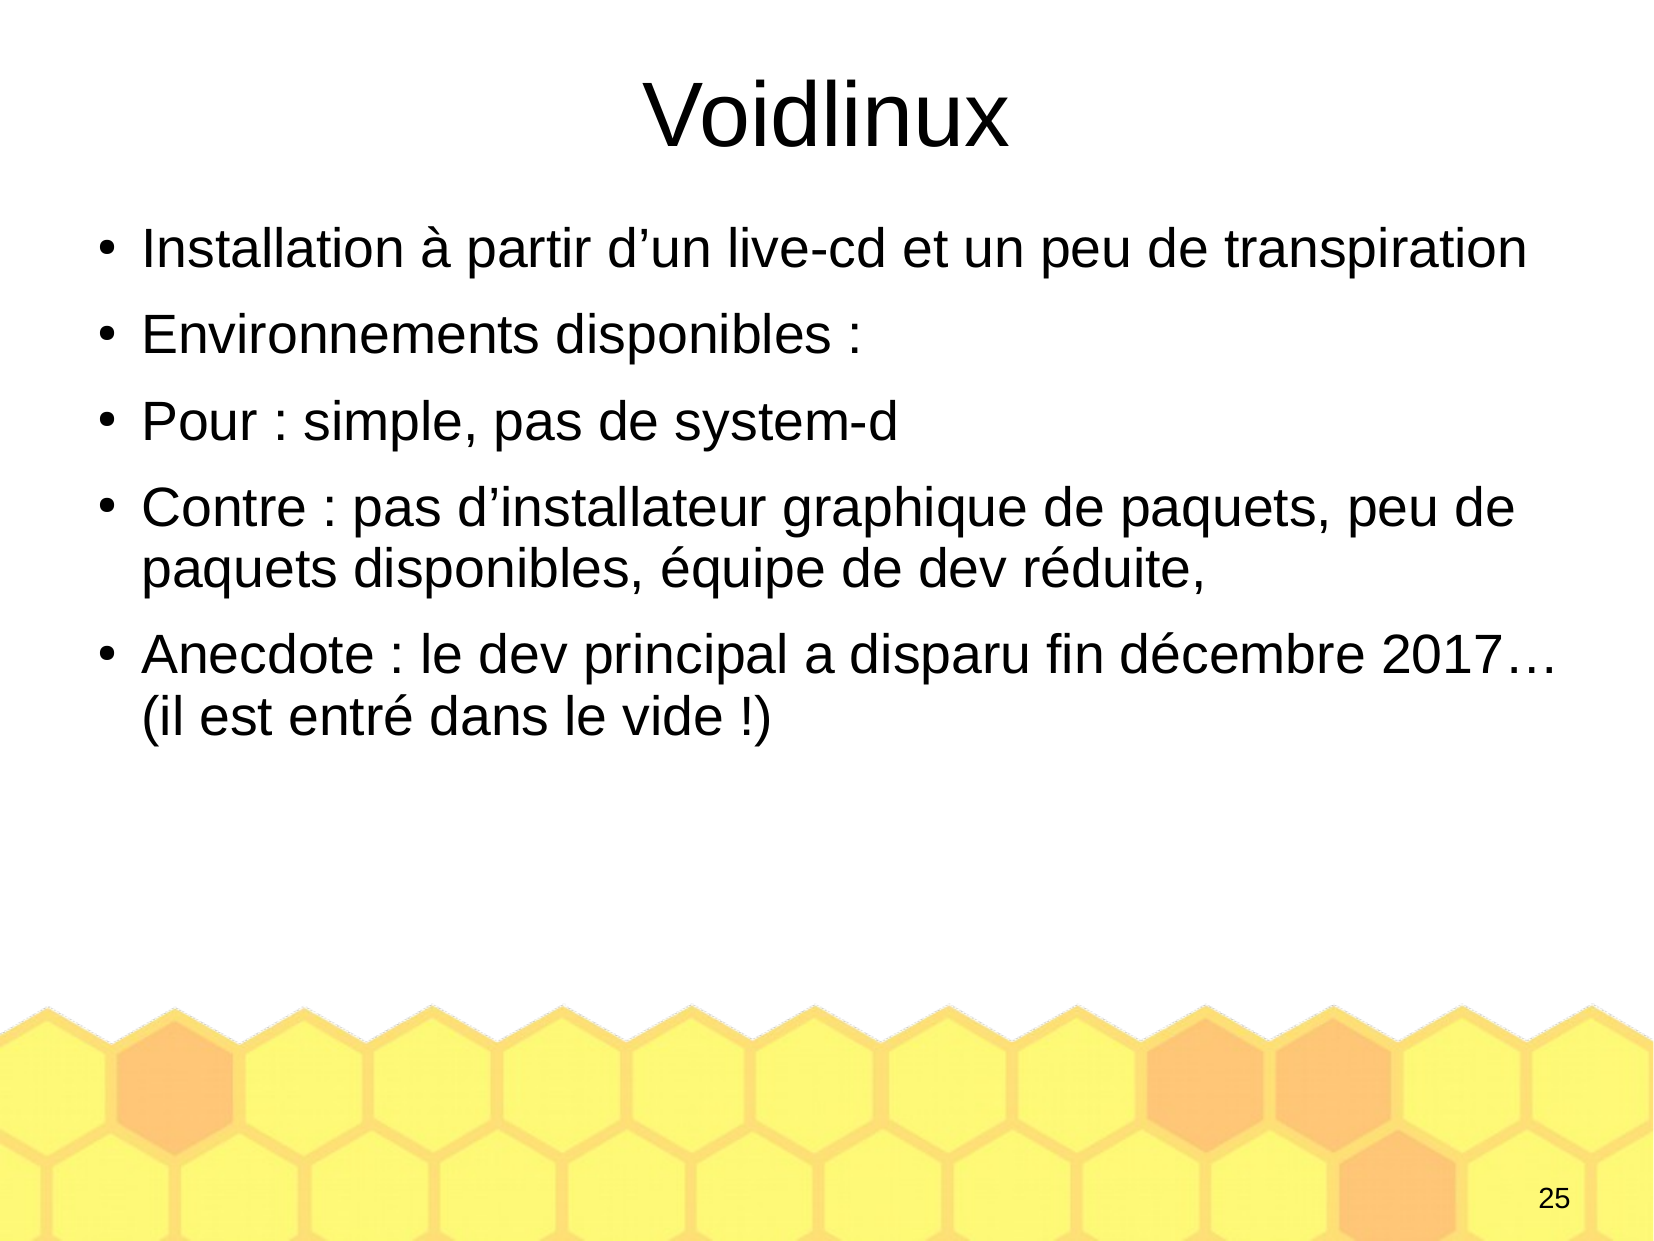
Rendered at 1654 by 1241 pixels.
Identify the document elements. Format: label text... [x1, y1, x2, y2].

list Installation à partir d’un live-cd et un peu de transpiration Environnements disponibles : Pour : simple, pas de system-d Contre : pas d’installateur graphique de paquets, peu de paquets disponibles, équipe de dev réduite, Anecdote : le dev principal a disparu fin décembre 2017… (il est entré dans le vide !) [82, 217, 1571, 758]
title Voidlinux [82, 36, 1571, 193]
picture [0, 1001, 1654, 1241]
